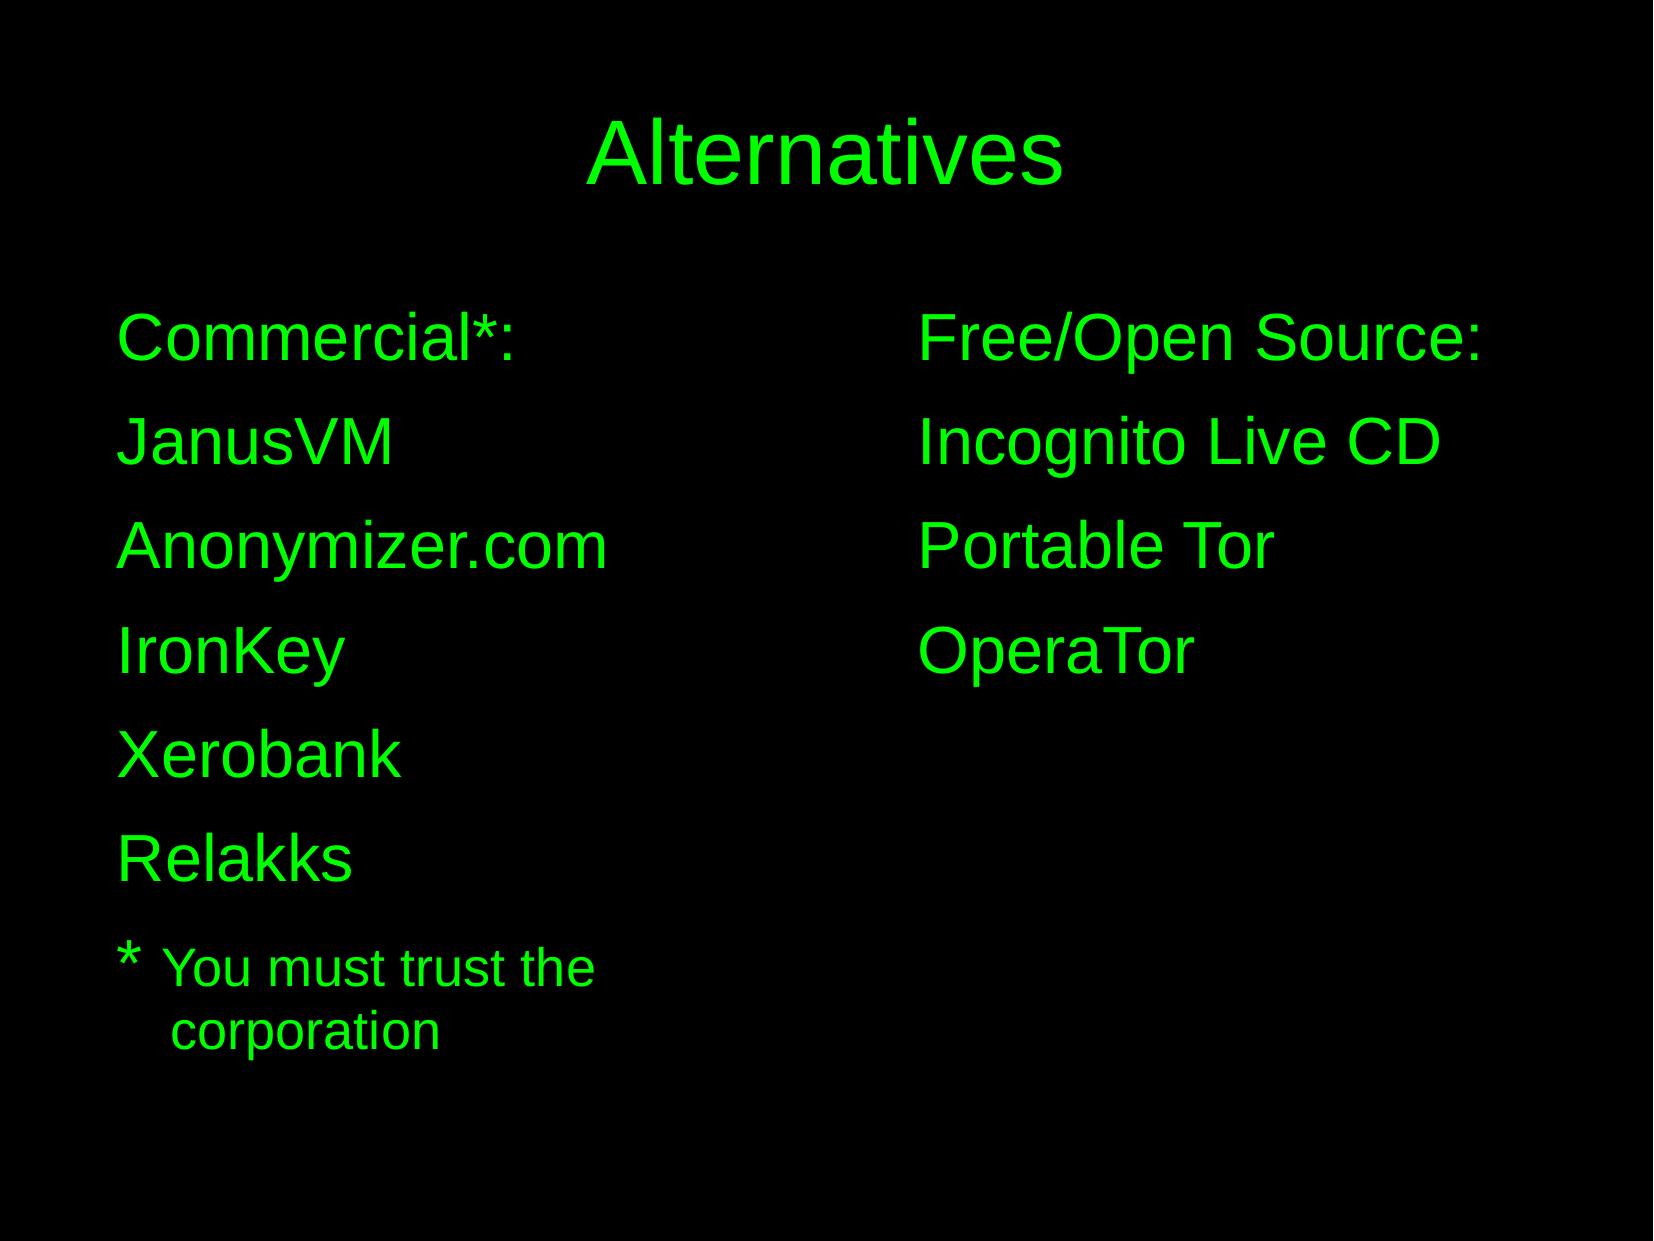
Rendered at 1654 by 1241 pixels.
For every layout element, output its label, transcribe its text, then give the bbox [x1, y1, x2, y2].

list Commercial*: JanusVM Anonymizer.com IronKey Xerobank Relakks * You must trust the corporation [99, 300, 826, 1126]
list Free/Open Source: Incognito Live CD Portable Tor OperaTor [900, 300, 1626, 1119]
title Alternatives [82, 49, 1571, 257]
